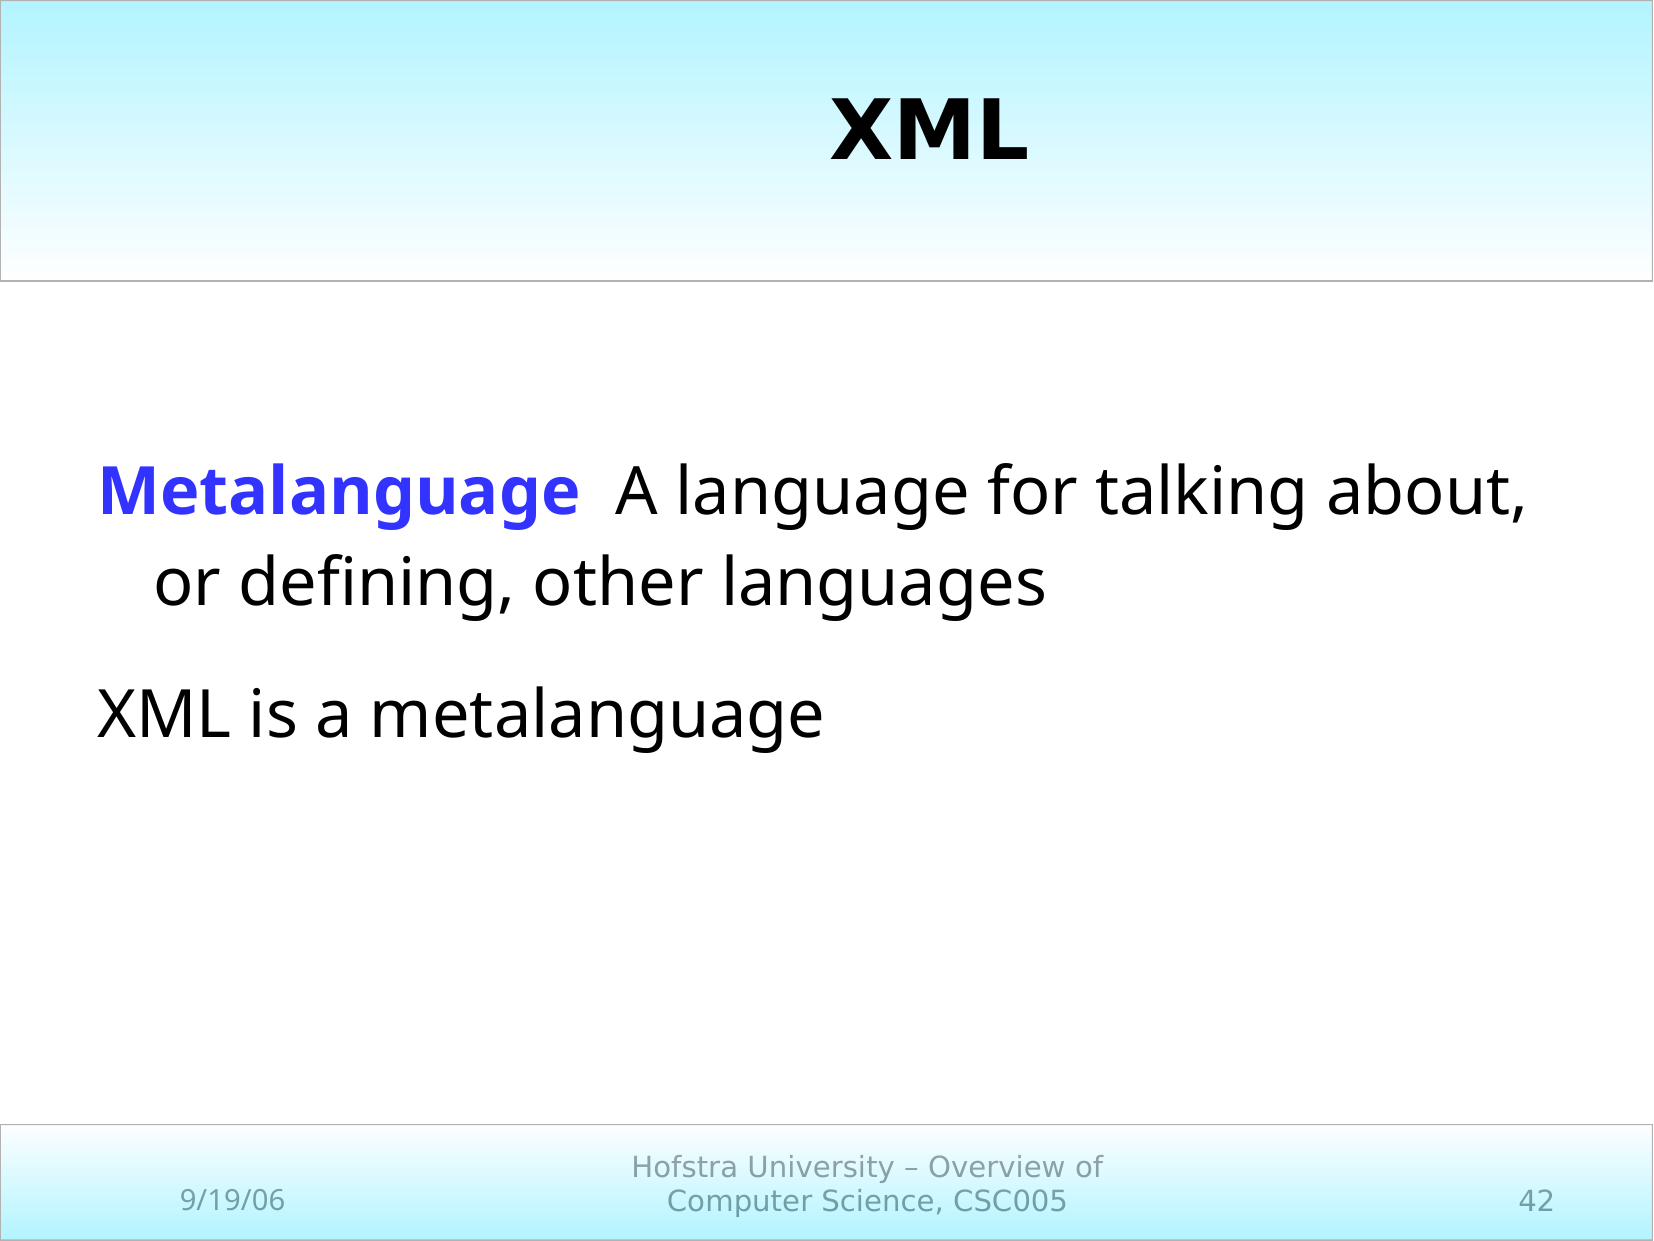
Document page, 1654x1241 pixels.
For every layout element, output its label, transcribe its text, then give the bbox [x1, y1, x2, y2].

list Metalanguage A language for talking about, or defining, other languages XML is a metalanguage [82, 303, 1571, 1131]
title XML [247, 27, 1612, 235]
